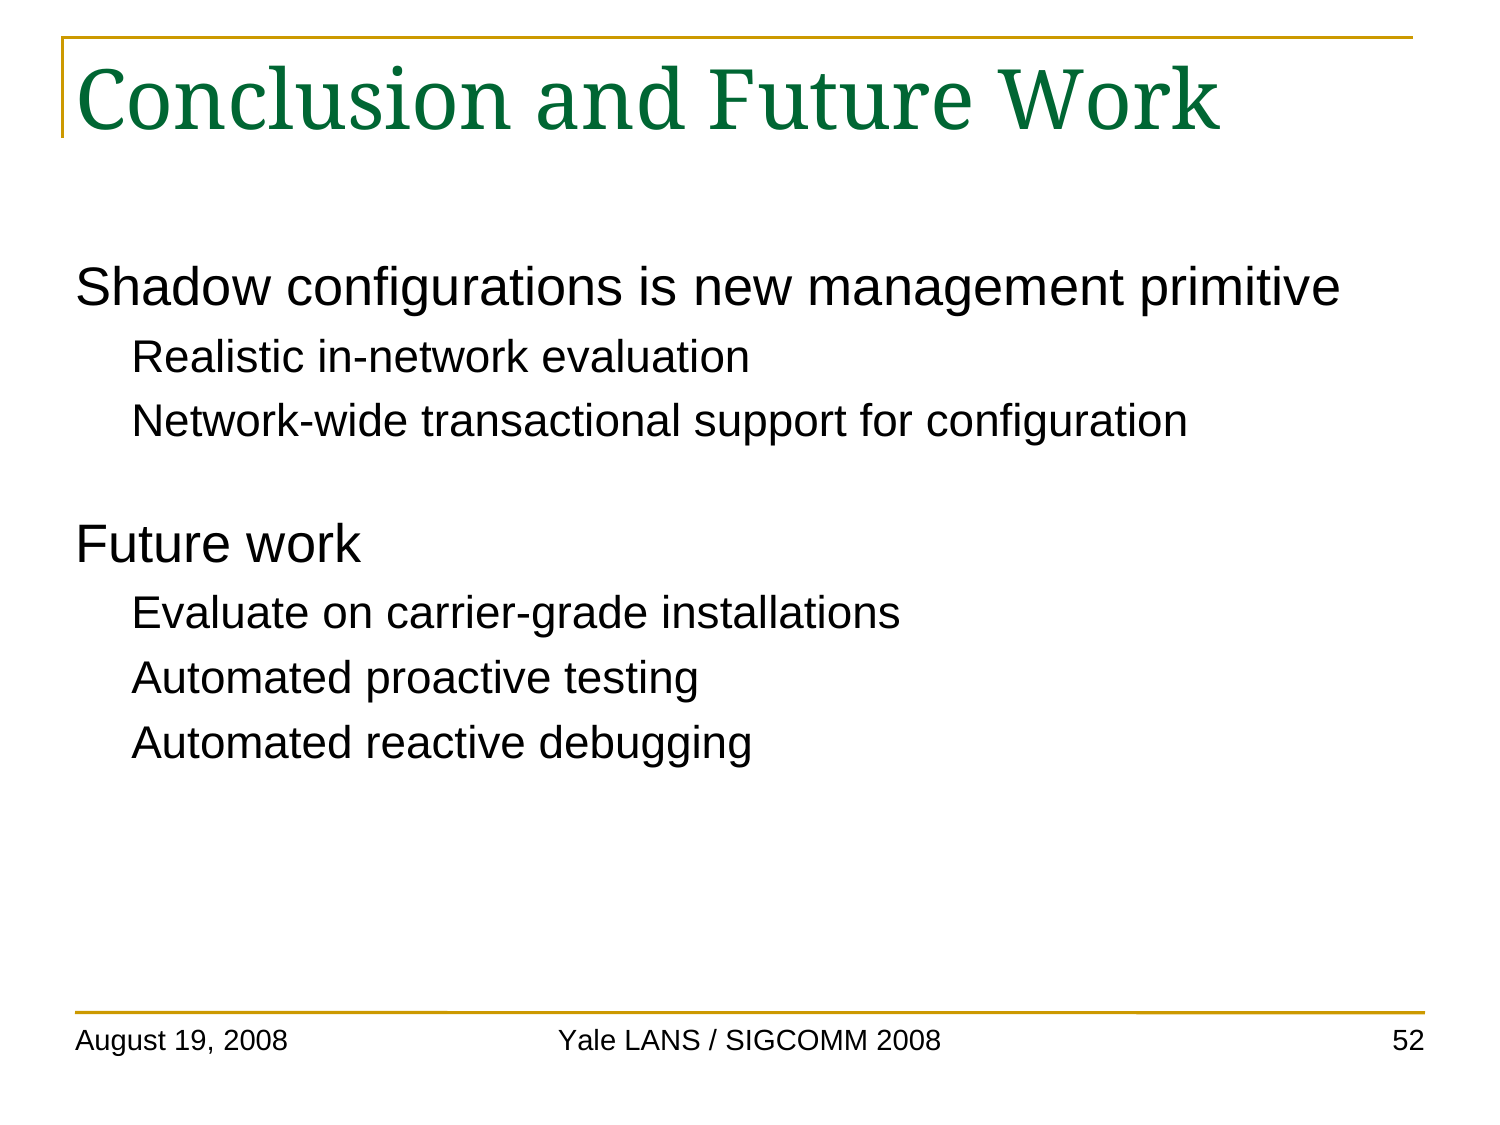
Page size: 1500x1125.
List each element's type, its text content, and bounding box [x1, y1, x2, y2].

title Conclusion and Future Work [75, 0, 1425, 198]
list Shadow configurations is new management primitive Realistic in-network evaluation Network-wide transactional support for configuration Future work Evaluate on carrier-grade installations Automated proactive testing Automated reactive debugging [75, 256, 1425, 769]
